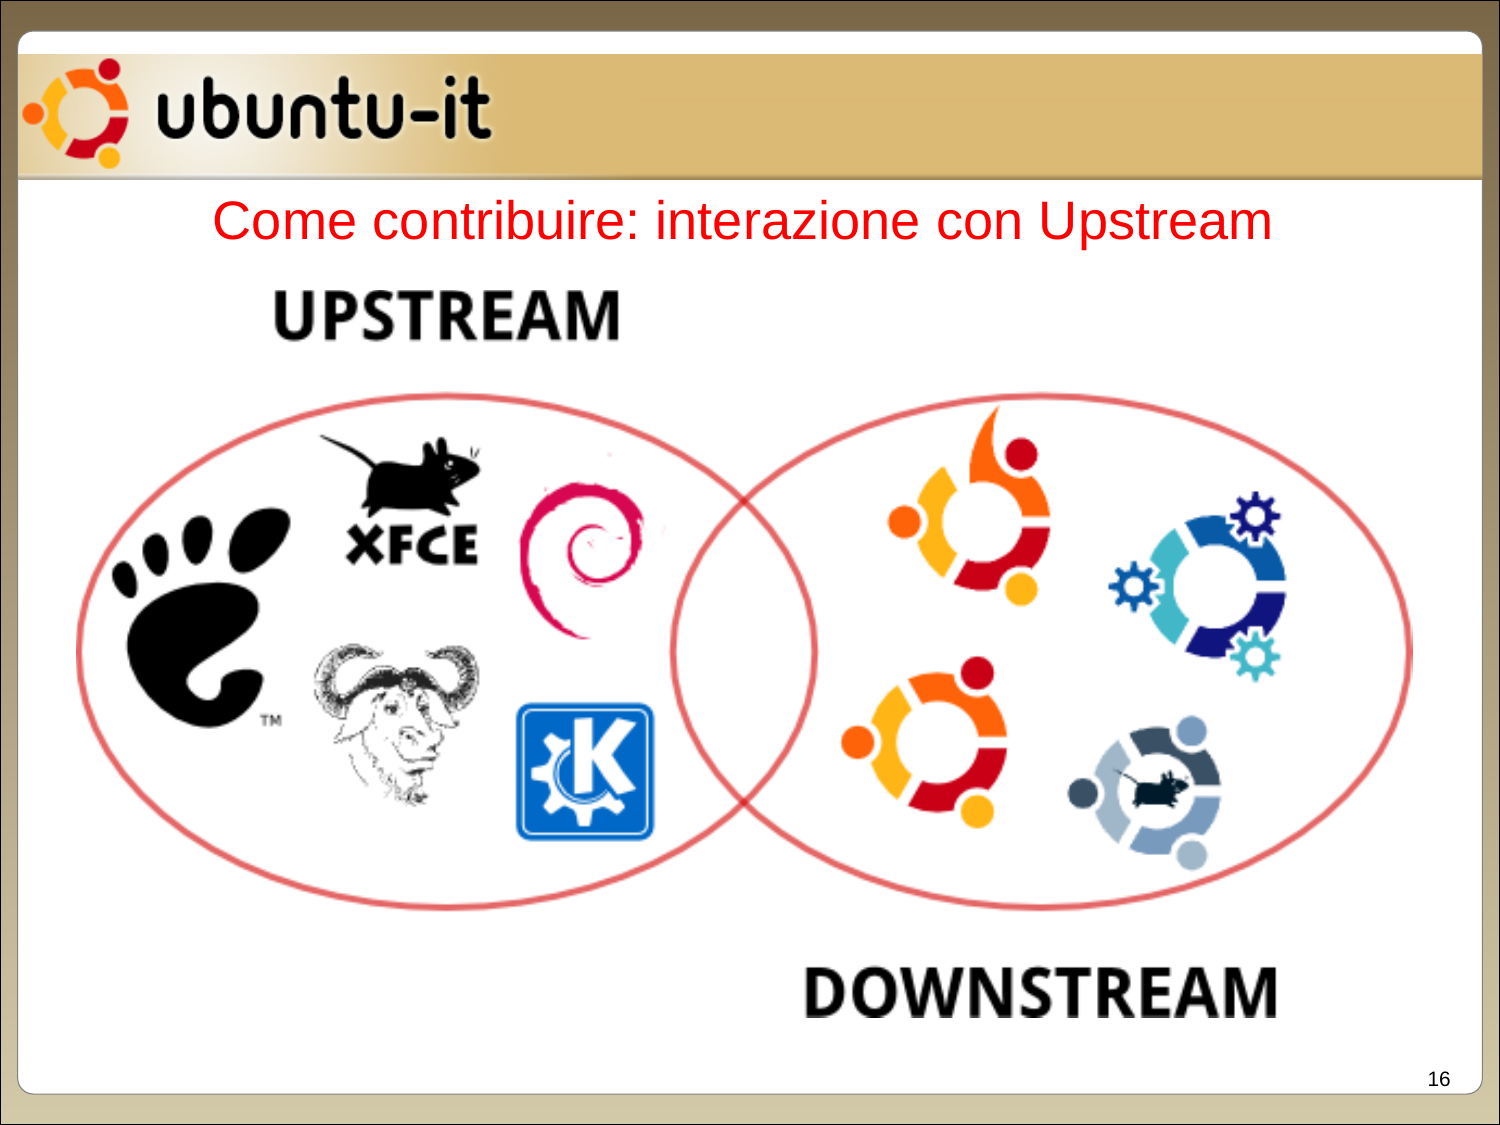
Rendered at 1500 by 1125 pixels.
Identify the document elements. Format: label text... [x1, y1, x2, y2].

picture [76, 290, 1413, 1018]
picture [18, 54, 1483, 180]
title Come contribuire: interazione con Upstream [17, 178, 1471, 262]
